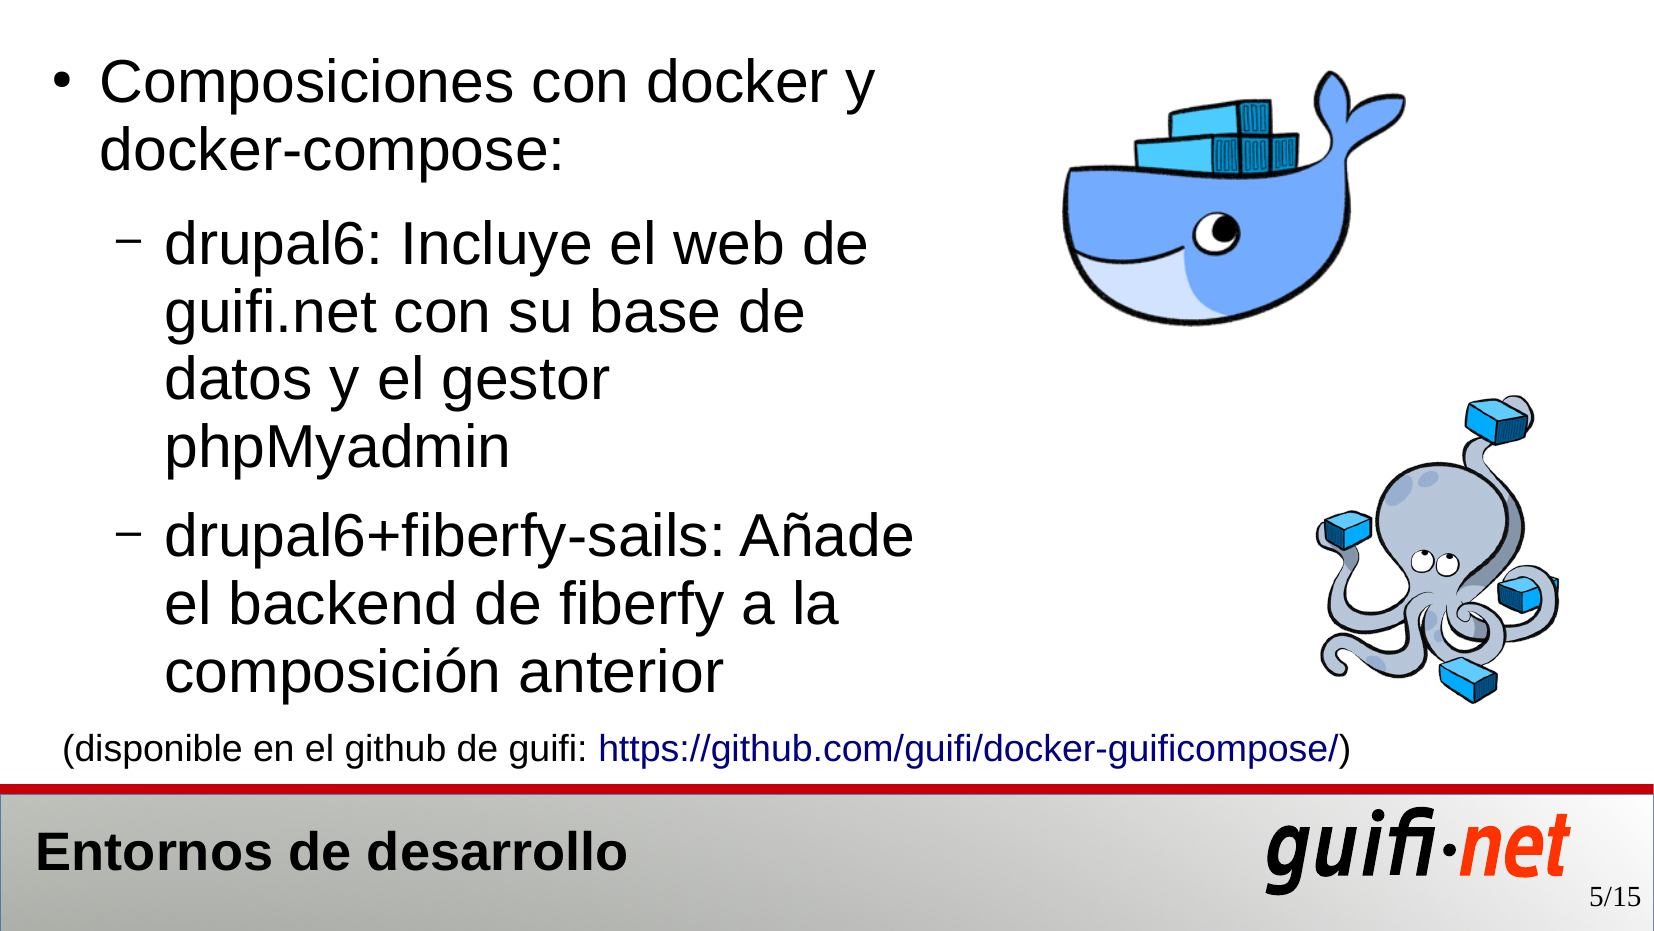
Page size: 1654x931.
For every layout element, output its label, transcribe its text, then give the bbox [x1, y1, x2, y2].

title Entornos de desarrollo [35, 804, 1182, 898]
text_box (disponible en el github de guifi: https://github.com/guifi/docker-guificompose/) [47, 720, 1548, 778]
picture [1062, 70, 1406, 327]
list Composiciones con docker y docker-compose: drupal6: Incluye el web de guifi.net con su base de datos y el gestor phpMyadmin drupal6+fiberfy-sails: Añade el backend de fiberfy a la composición anterior [35, 47, 969, 709]
picture [1275, 389, 1600, 709]
